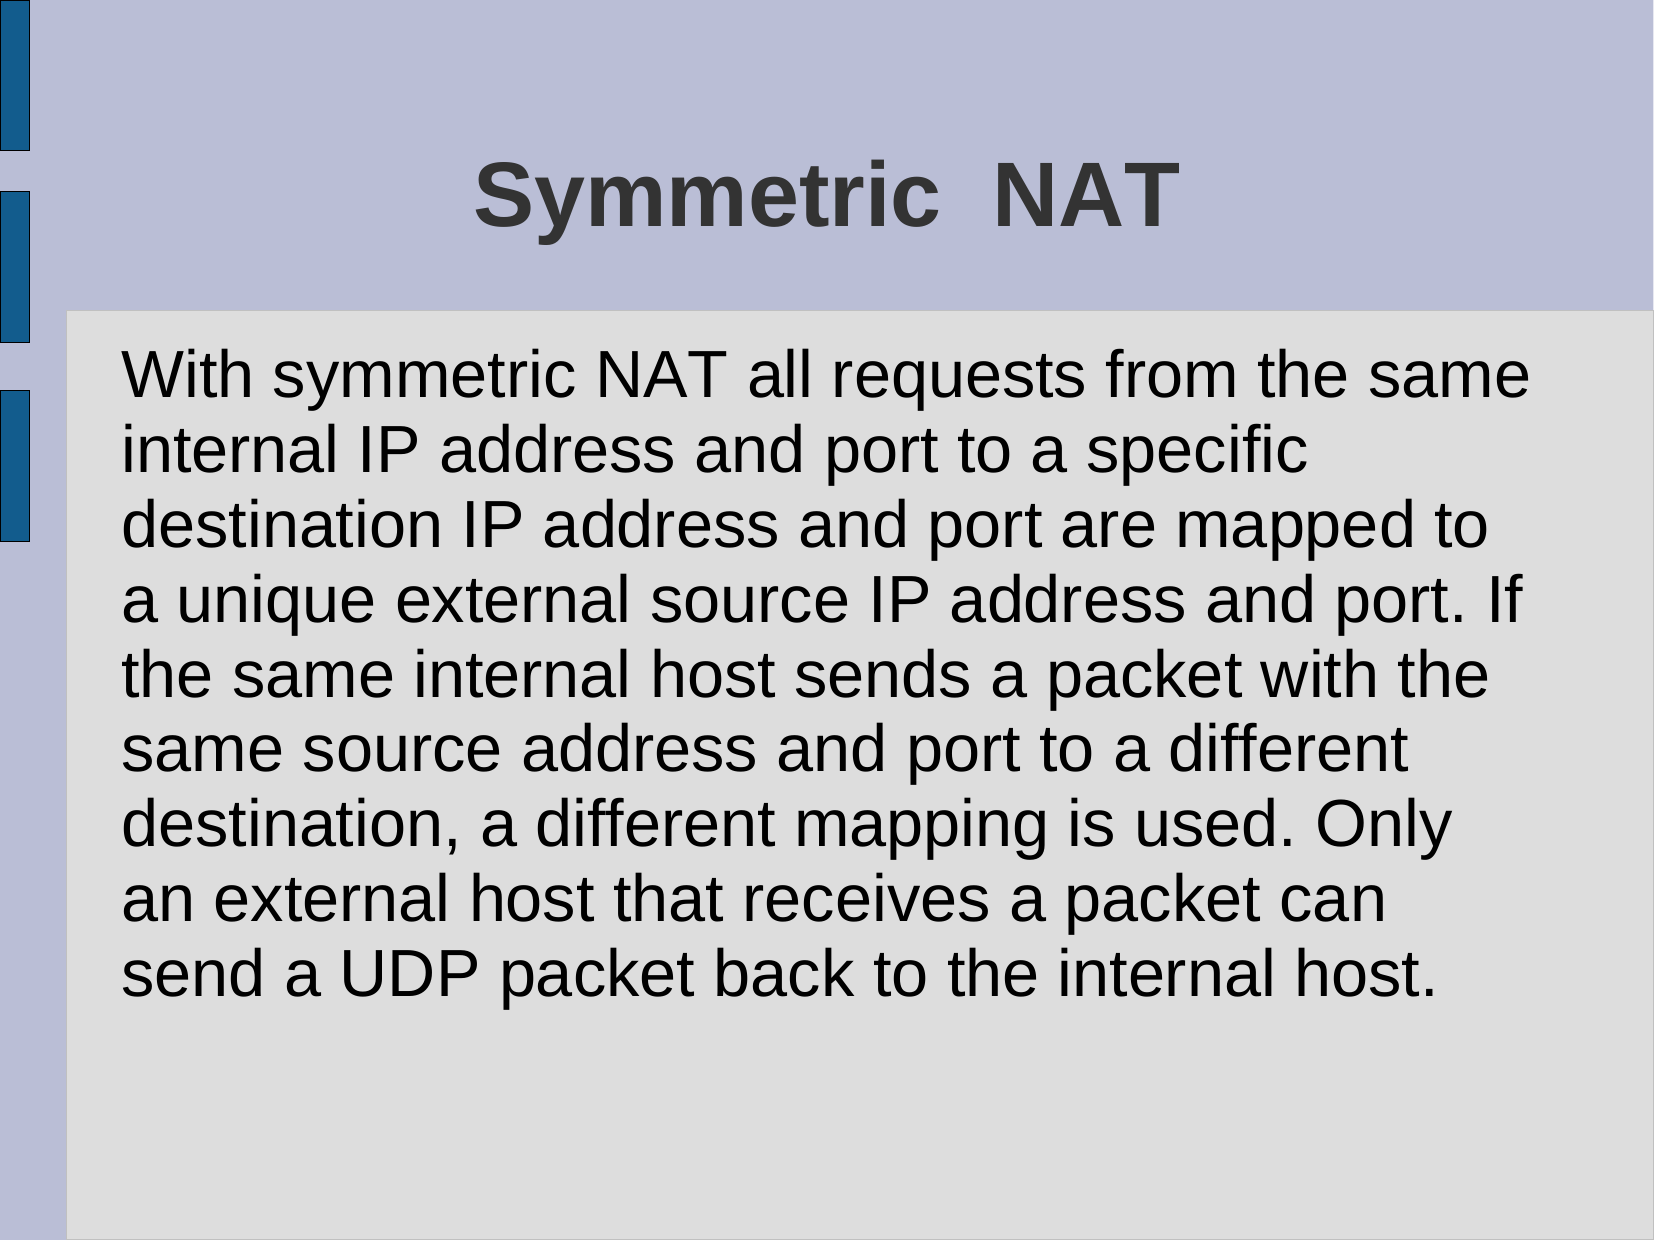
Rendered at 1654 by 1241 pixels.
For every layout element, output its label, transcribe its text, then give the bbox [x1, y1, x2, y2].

list With symmetric NAT all requests from the same internal IP address and port to a specific destination IP address and port are mapped to a unique external source IP address and port. If the same internal host sends a packet with the same source address and port to a different destination, a different mapping is used. Only an external host that receives a packet can send a UDP packet back to the internal host. [121, 337, 1534, 1240]
title Symmetric NAT [121, 91, 1534, 299]
